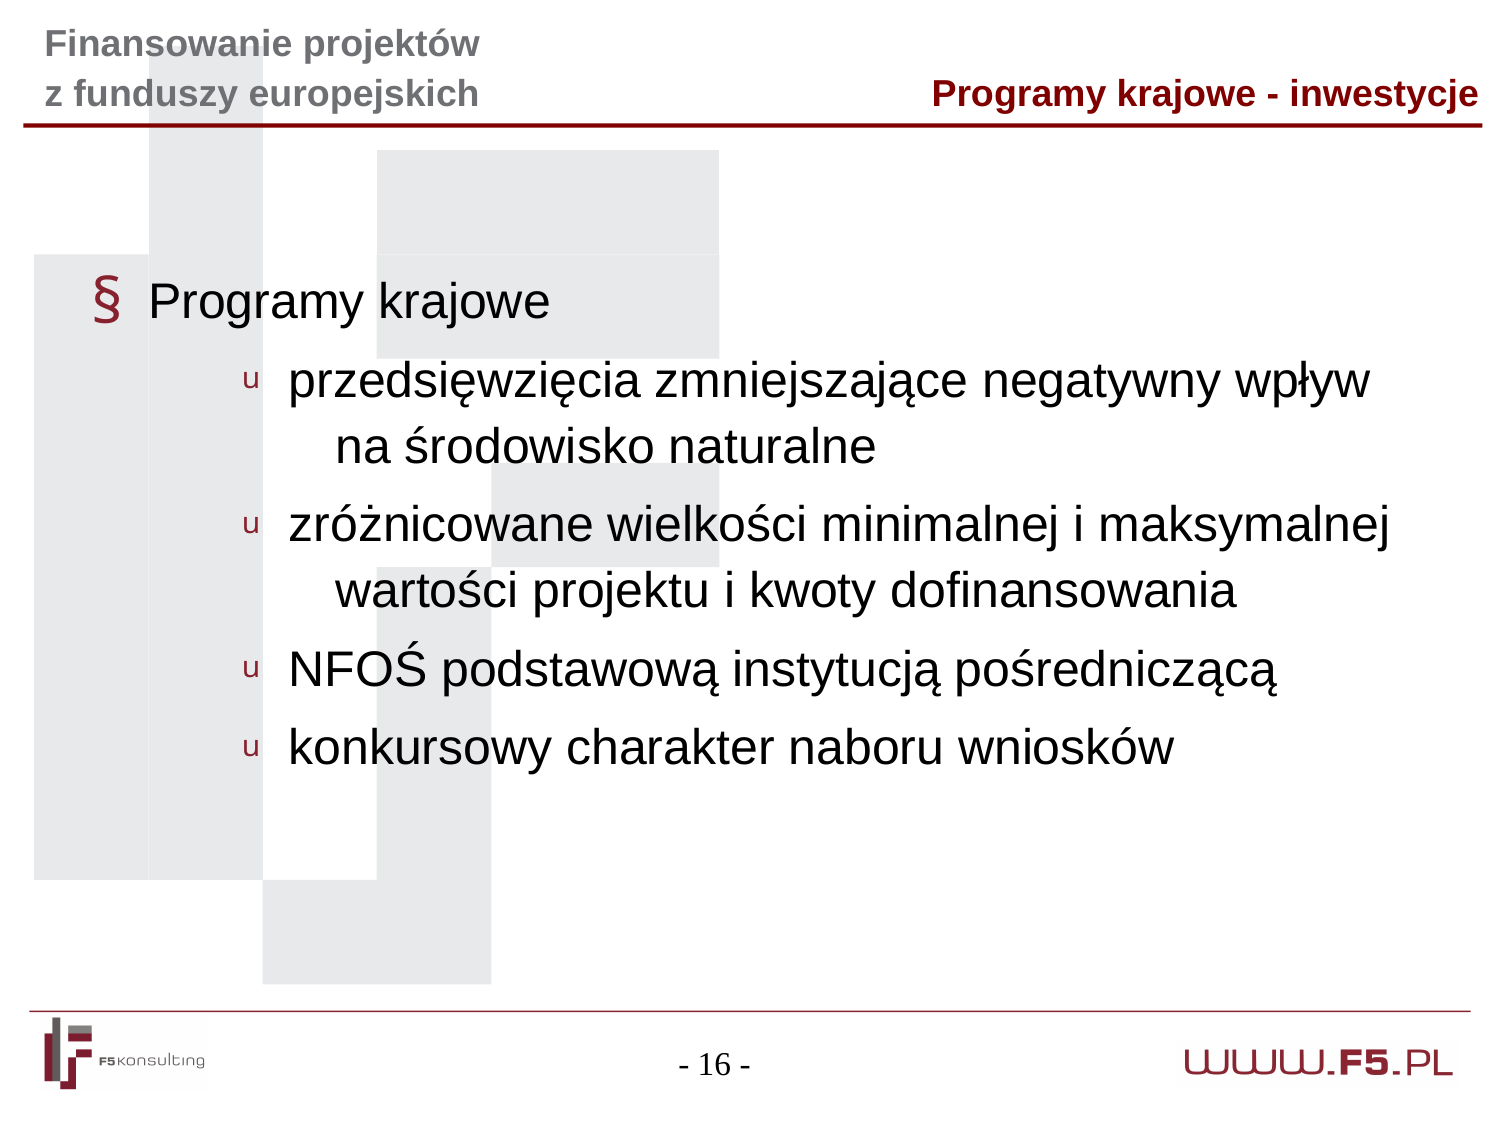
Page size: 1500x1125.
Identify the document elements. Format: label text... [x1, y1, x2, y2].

text_box - - [655, 1034, 774, 1091]
title Finansowanie projektów z funduszy europejskich Programy krajowe - inwestycje [29, 7, 1500, 108]
list Programy krajowe przedsięwzięcia zmniejszające negatywny wpływ na środowisko naturalne zróżnicowane wielkości minimalnej i maksymalnej wartości projektu i kwoty dofinansowania NFOŚ podstawową instytucją pośredniczącą konkursowy charakter naboru wniosków [76, 255, 1436, 988]
